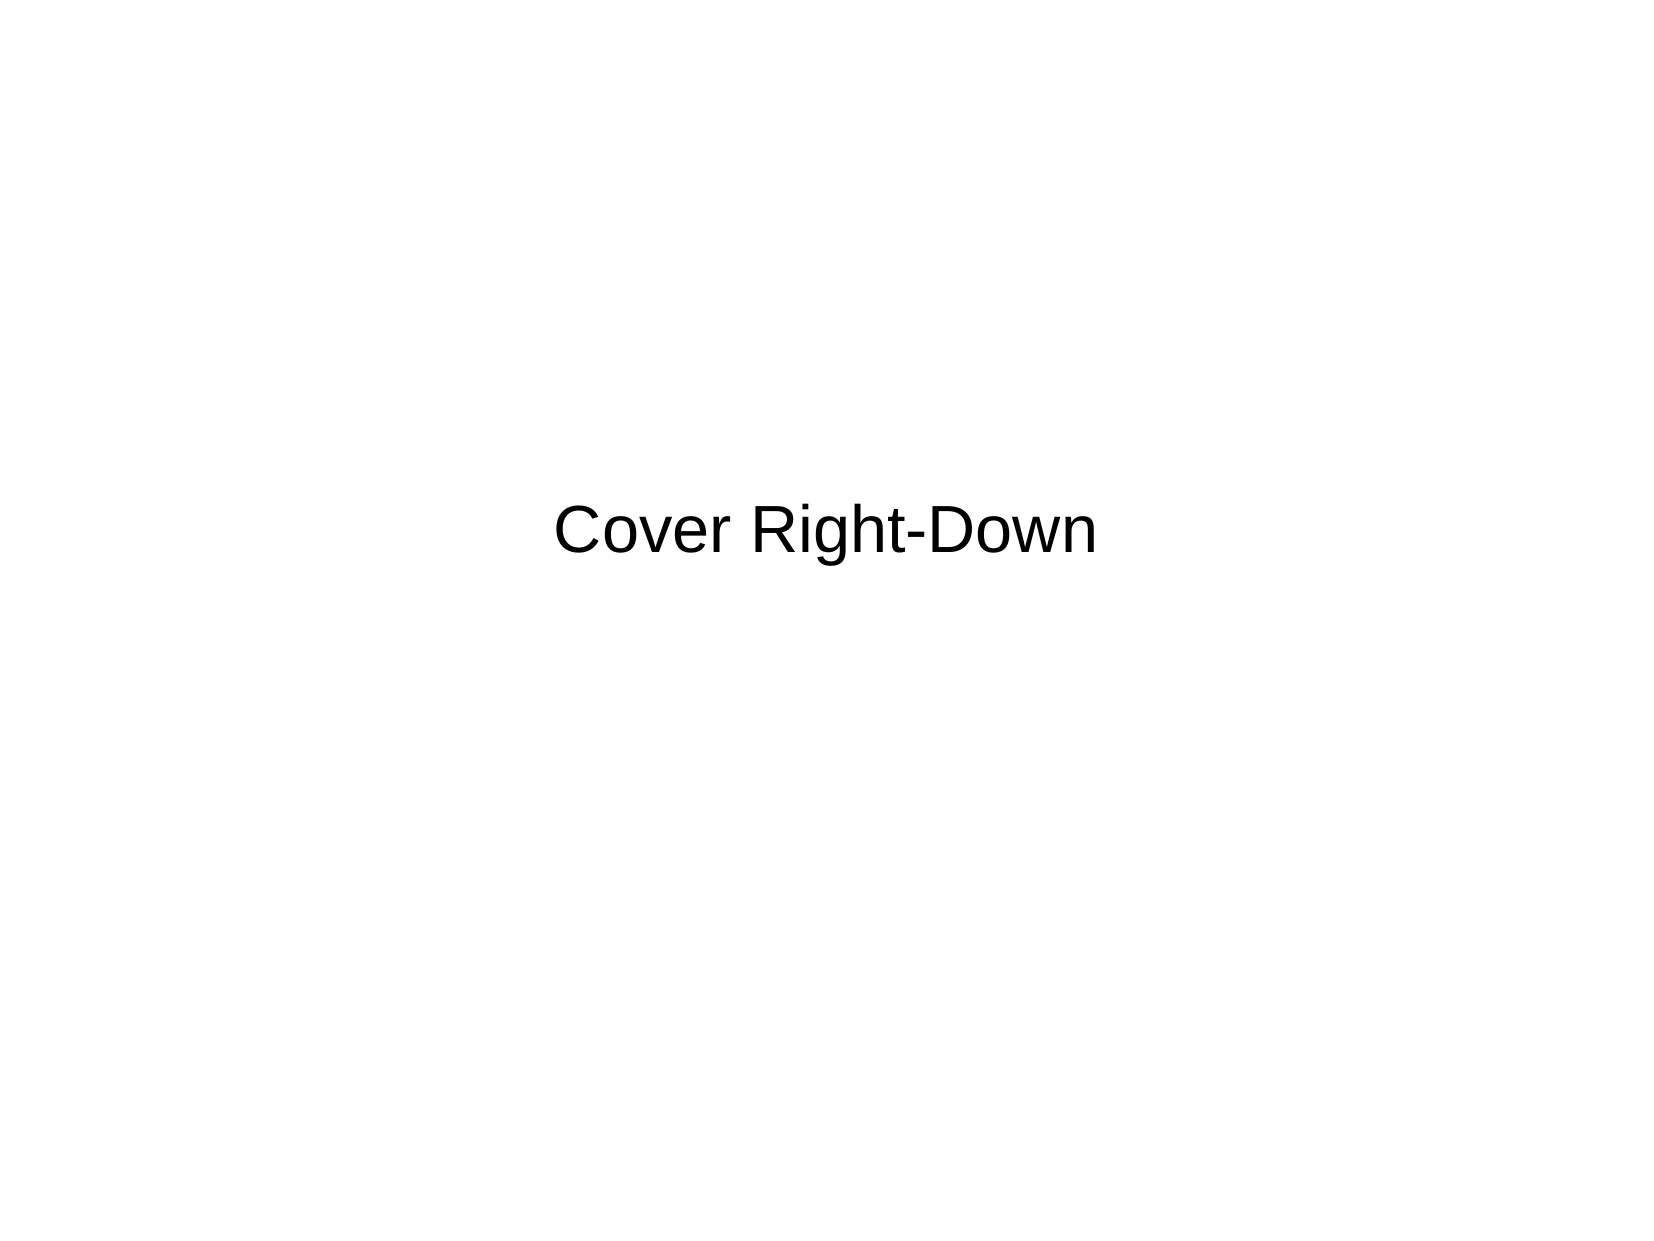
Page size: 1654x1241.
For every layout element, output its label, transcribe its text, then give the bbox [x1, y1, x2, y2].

subtitle Cover Right-Down [82, 49, 1571, 1010]
